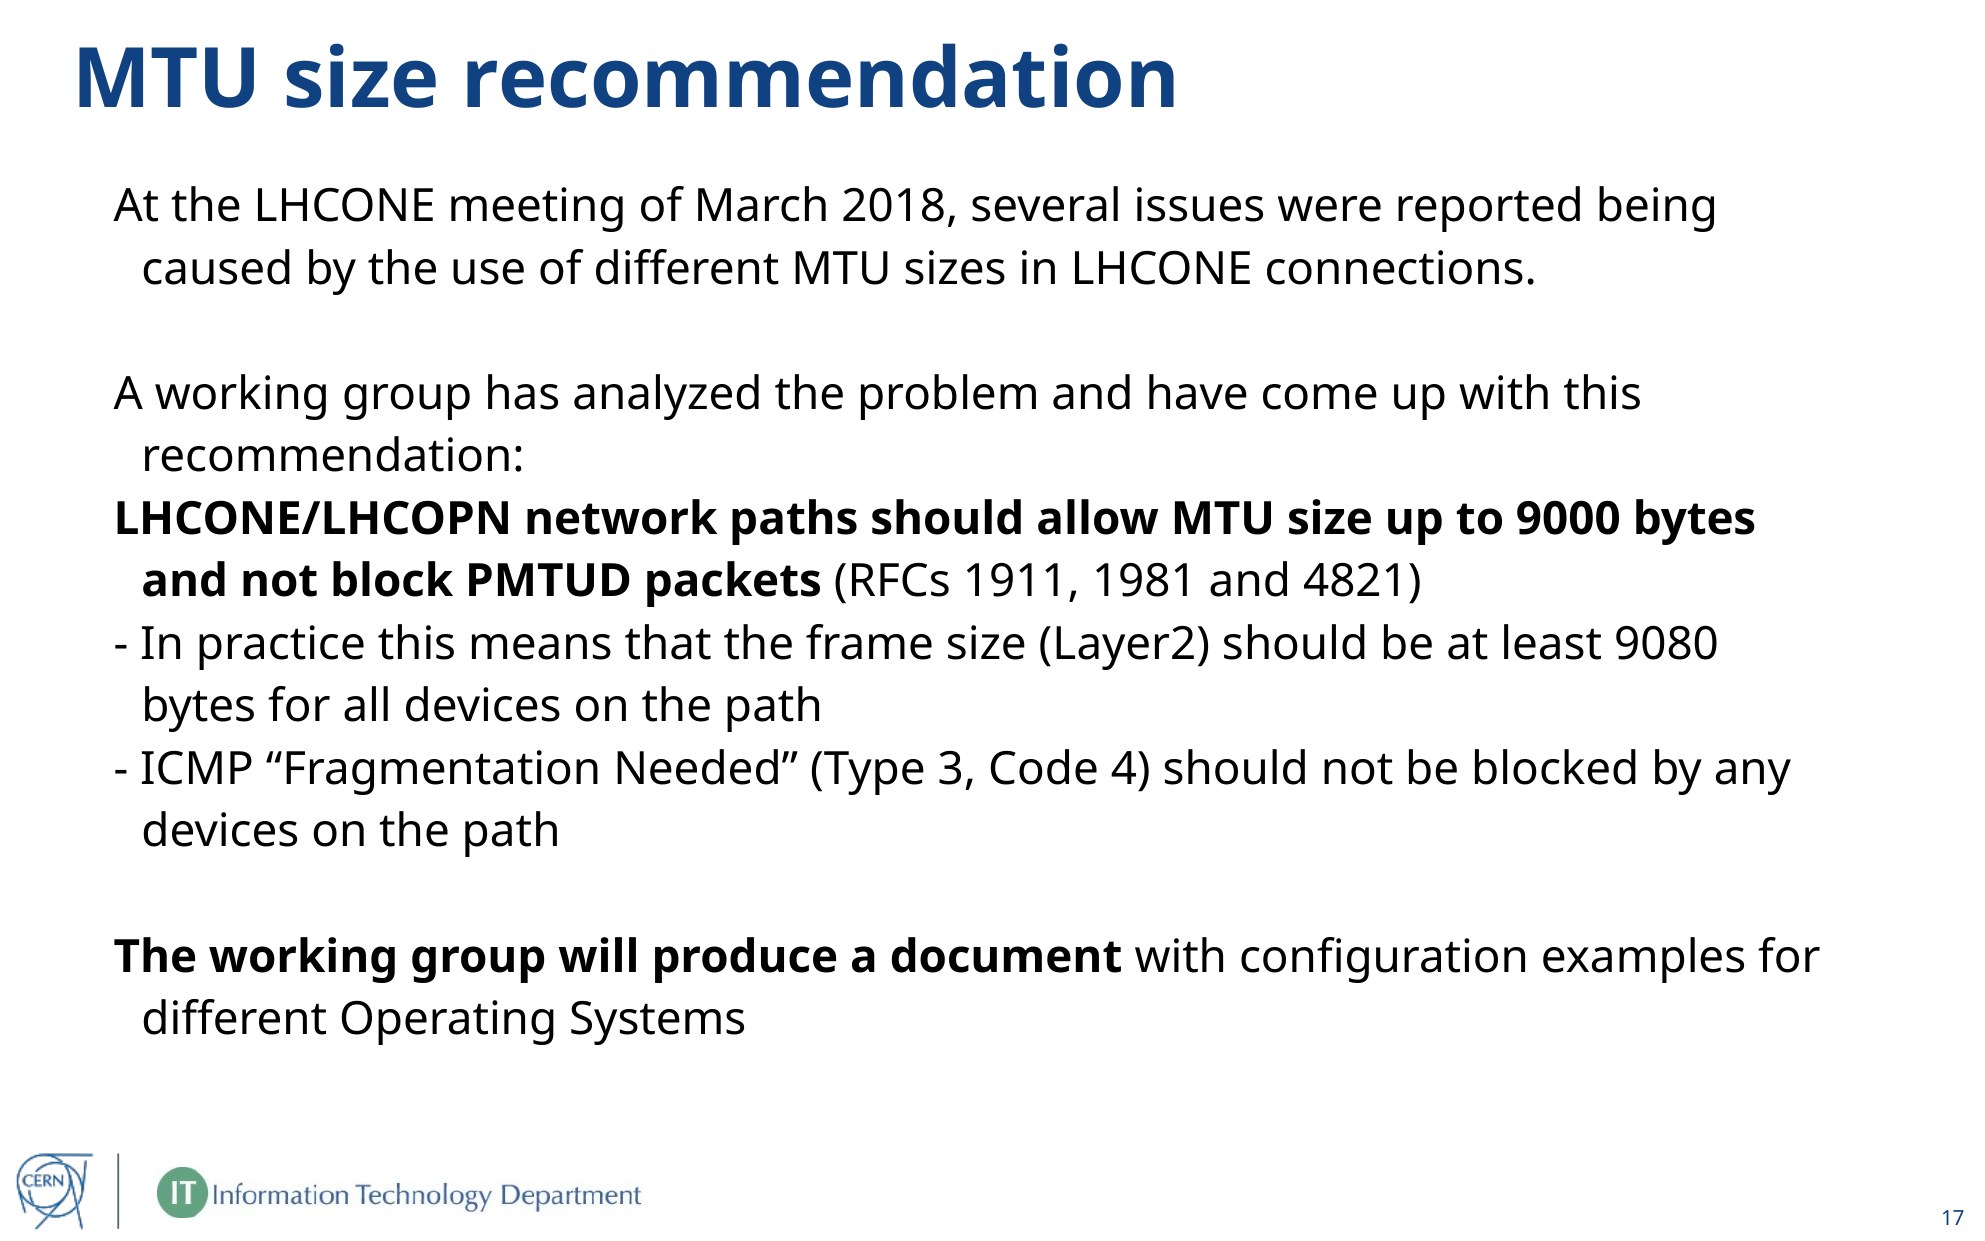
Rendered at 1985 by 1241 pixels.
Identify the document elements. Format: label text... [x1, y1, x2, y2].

picture [38, 1207, 55, 1215]
picture [16, 1188, 64, 1236]
text_box At the LHCONE meeting of March 2018, several issues were reported being caused by the use of different MTU sizes in LHCONE connections. A working group has analyzed the problem and have come up with this recommendation: LHCONE/LHCOPN network paths should allow MTU size up to 9000 bytes and not block PMTUD packets (RFCs 1911, 1981 and 4821) - In practice this means that the frame size (Layer2) should be at least 9080 bytes for all devices on the path - ICMP “Fragmentation Needed” (Type 3, Code 4) should not be blocked by any devices on the path The working group will produce a document with configuration examples for different Operating Systems [98, 165, 1862, 1241]
picture [51, 1200, 64, 1215]
picture [19, 1188, 64, 1207]
title MTU size recommendation [71, 0, 1834, 166]
